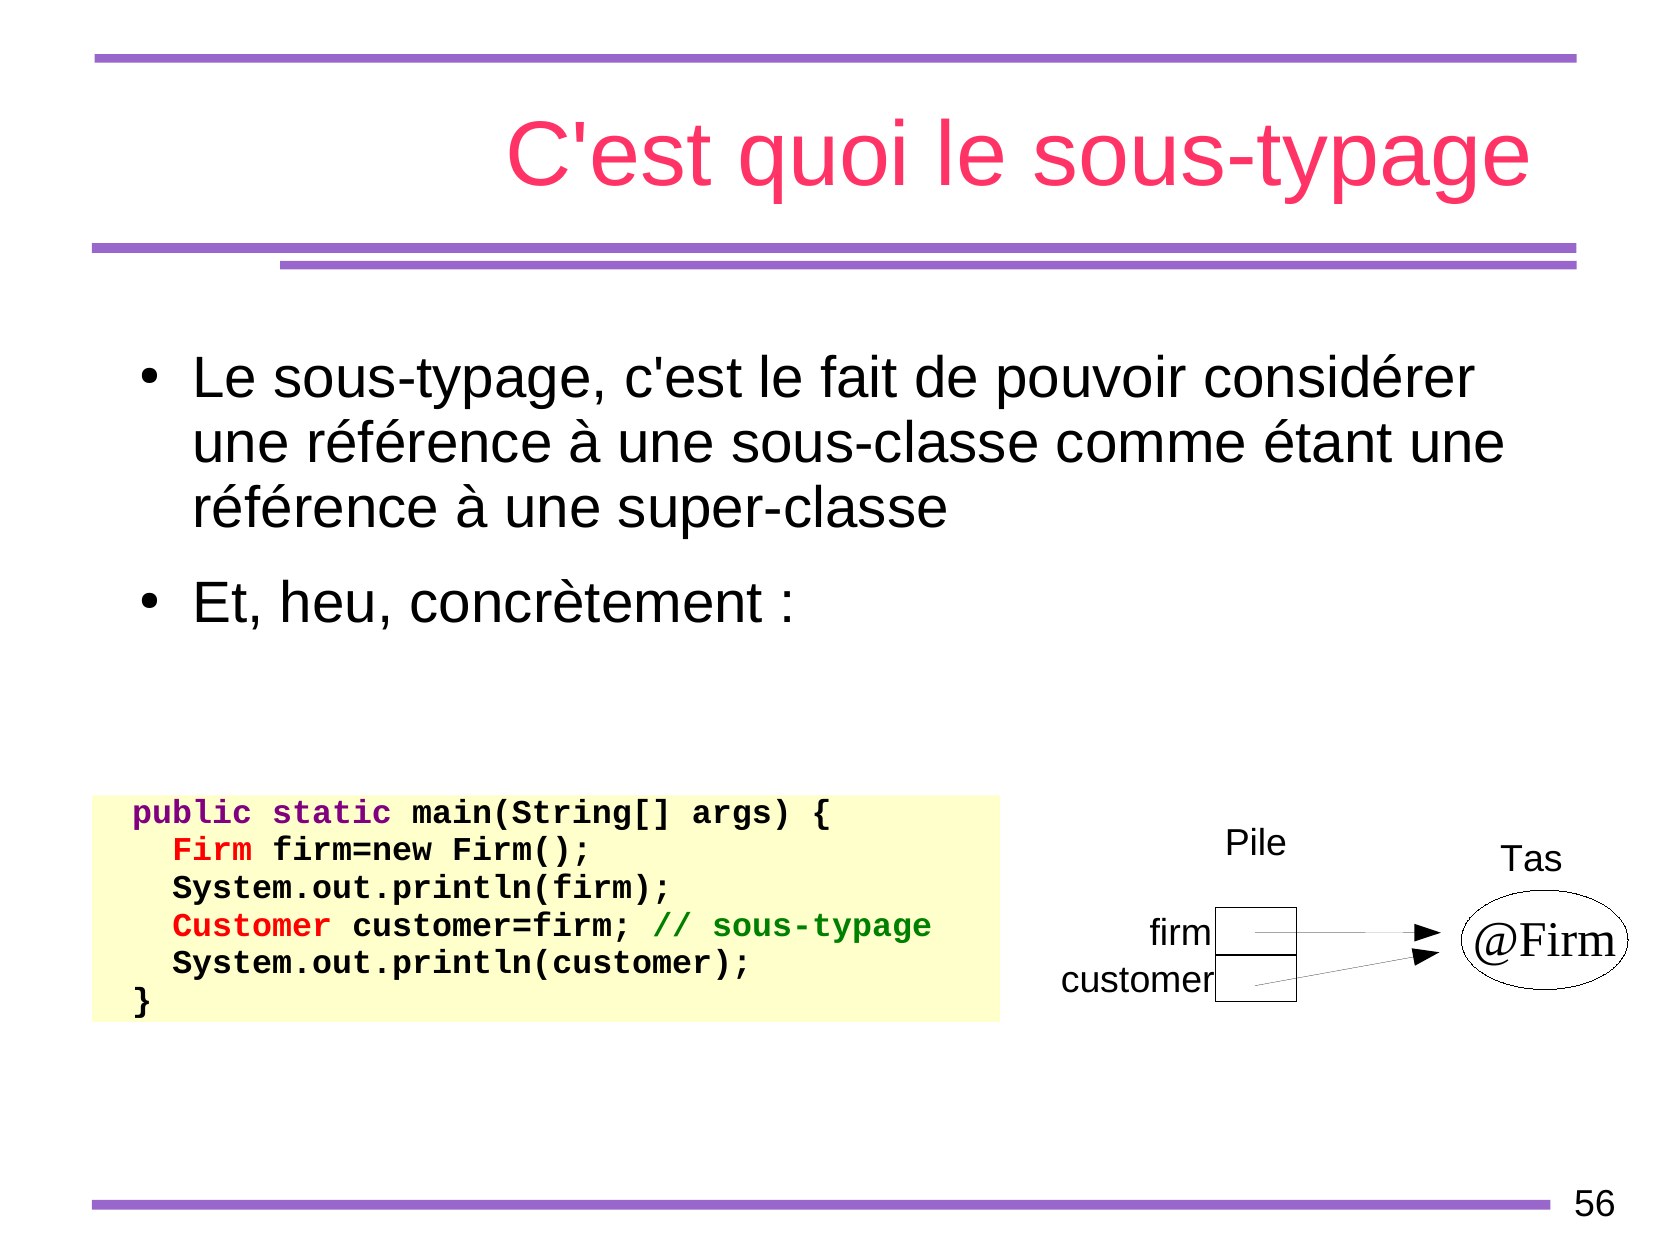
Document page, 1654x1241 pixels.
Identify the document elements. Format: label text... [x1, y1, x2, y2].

text_box @Firm [1461, 890, 1629, 990]
title C'est quoi le sous-typage [121, 49, 1534, 257]
text_box Tas [1500, 837, 1564, 881]
text_box customer [1060, 958, 1216, 1002]
list Le sous-typage, c'est le fait de pouvoir considérer une référence à une sous-classe comme étant une référence à une super-classe Et, heu, concrètement : [121, 344, 1534, 757]
text_box Pile [1224, 821, 1288, 864]
text_box public static main(String[] args) { Firm firm=new Firm(); System.out.println(firm); Customer customer=firm; // sous-typage System.out.println(customer); } [92, 795, 1001, 1022]
text_box firm [1149, 911, 1213, 954]
